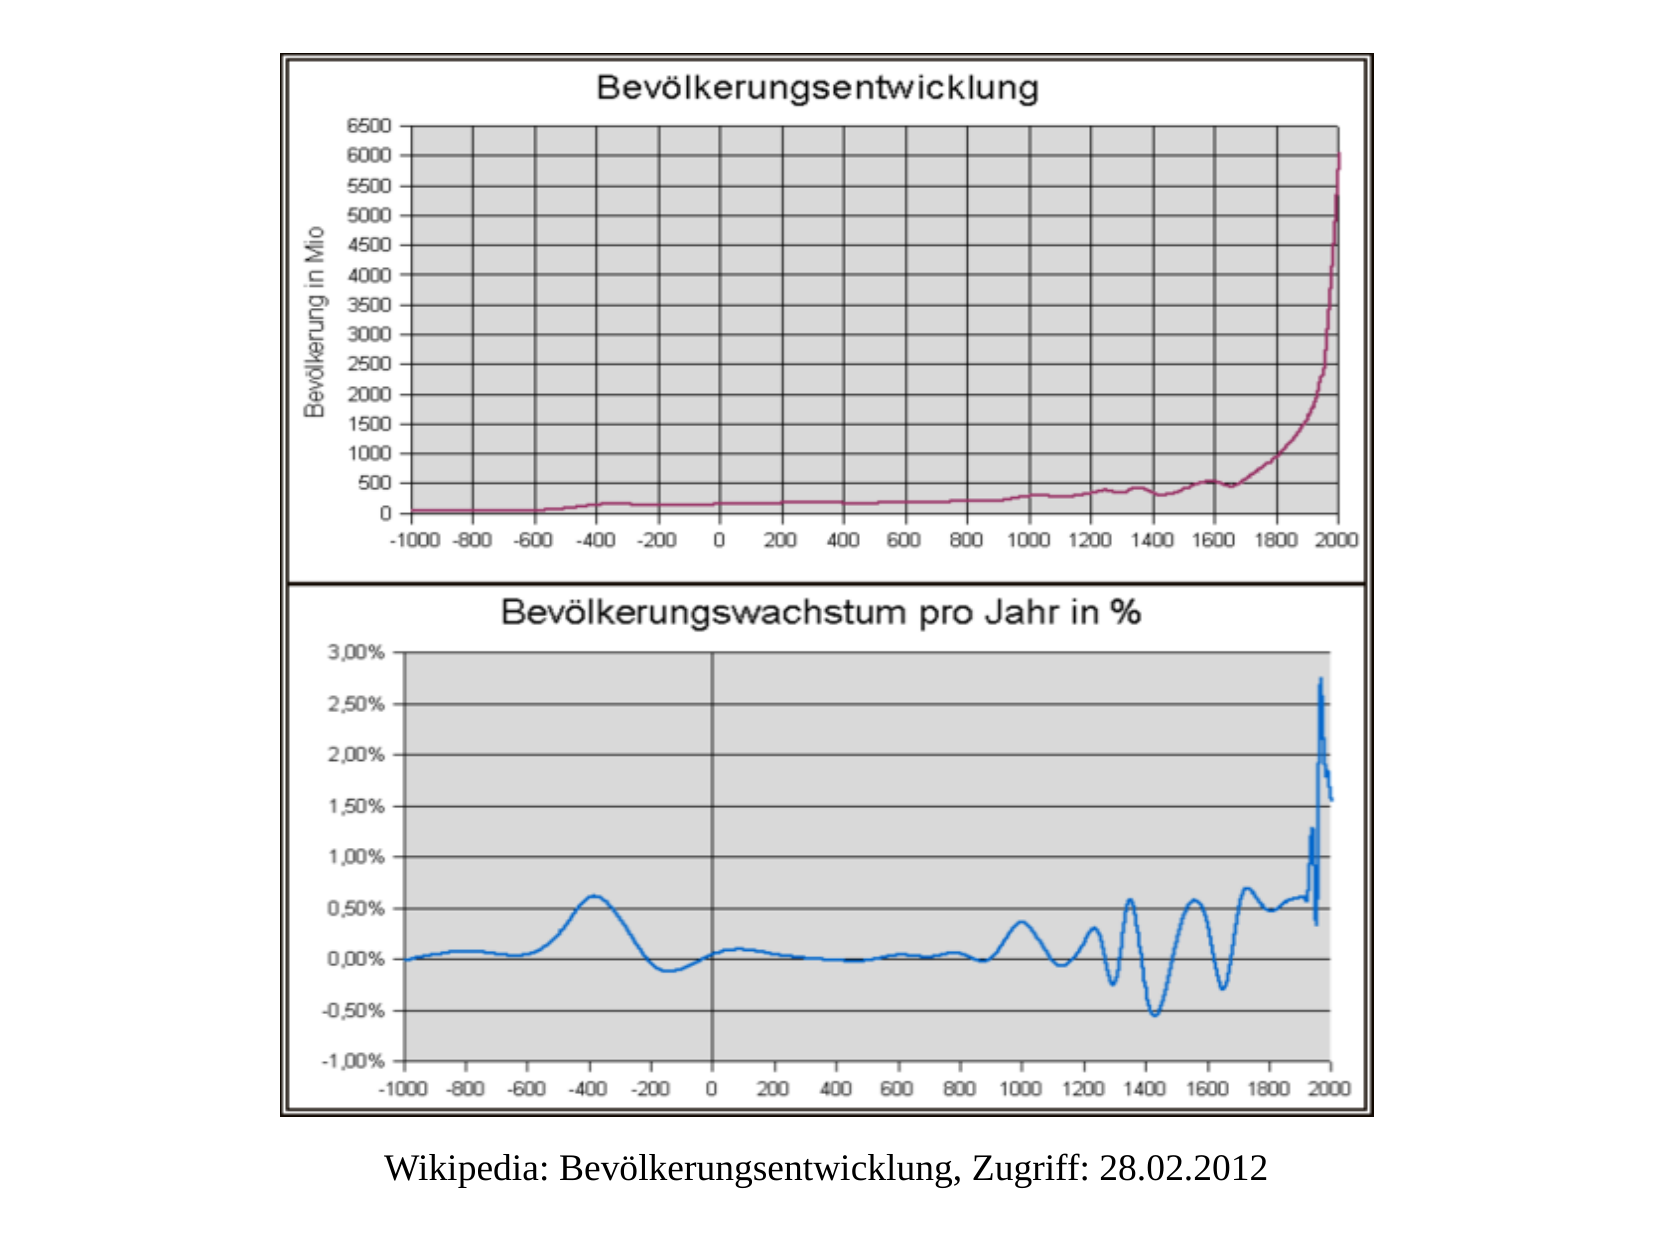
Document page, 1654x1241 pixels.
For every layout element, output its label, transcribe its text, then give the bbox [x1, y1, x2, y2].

picture [280, 53, 1374, 1117]
text_box Wikipedia: Bevölkerungsentwicklung, Zugriff: 28.02.2012 [369, 1139, 1285, 1197]
